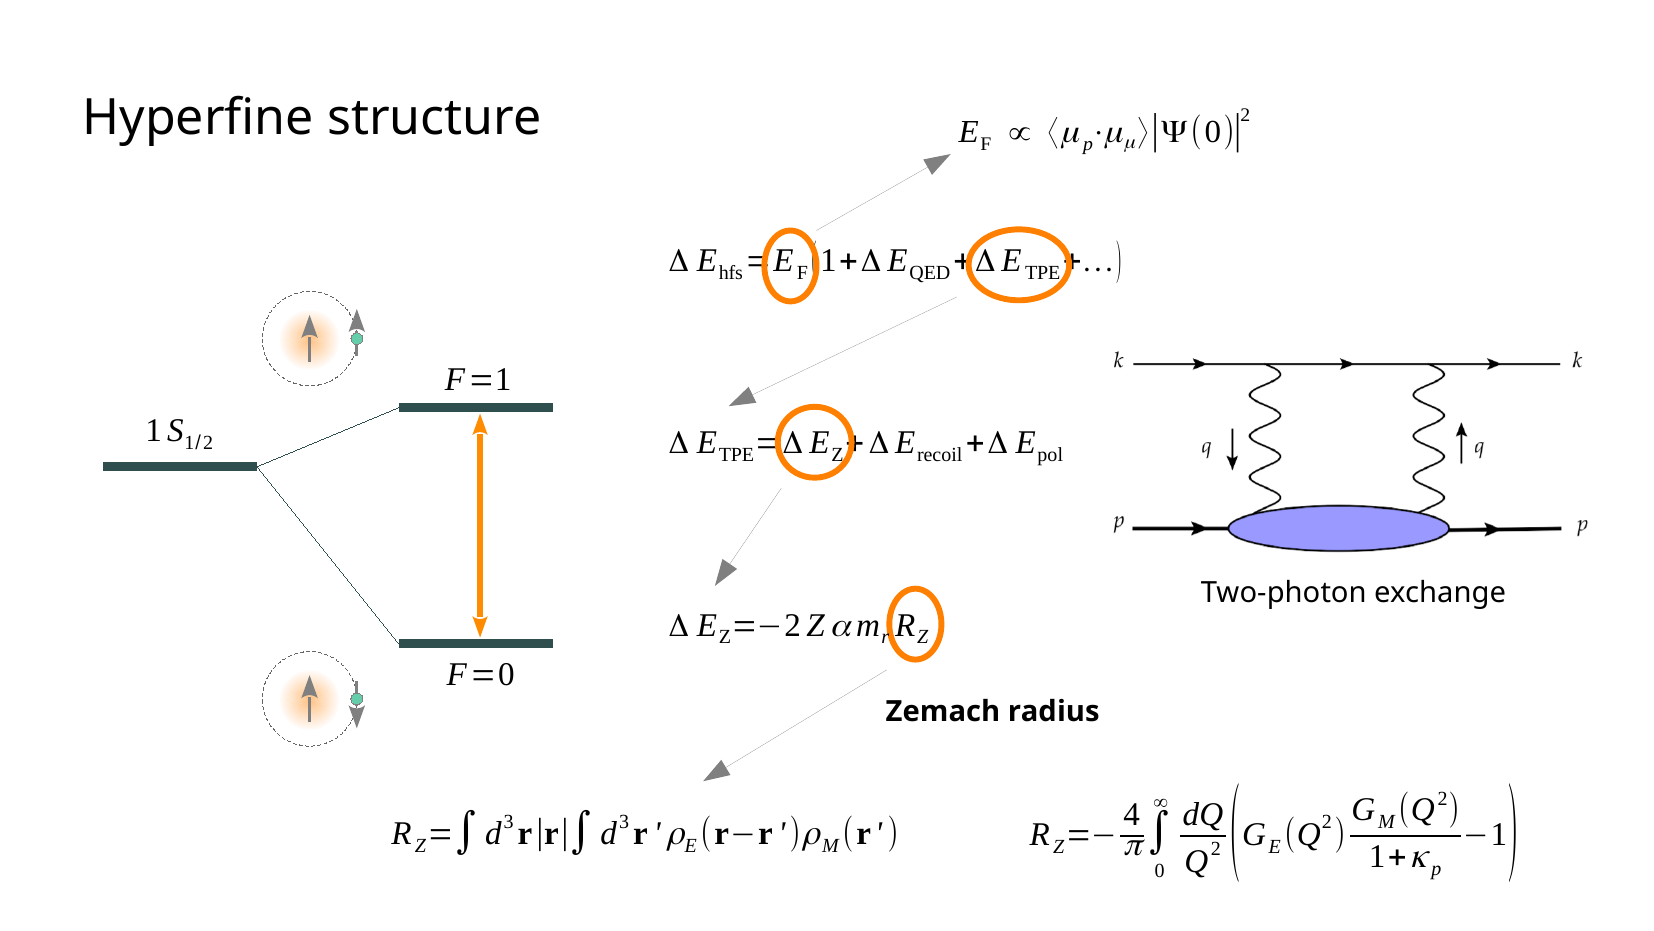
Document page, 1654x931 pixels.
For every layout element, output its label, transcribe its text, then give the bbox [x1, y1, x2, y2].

chart [383, 808, 904, 859]
chart [1059, 238, 1128, 285]
chart [662, 238, 769, 285]
chart [812, 238, 979, 285]
text_box [350, 692, 363, 705]
chart [662, 423, 782, 466]
chart [781, 423, 848, 466]
text_box [280, 310, 340, 370]
chart [847, 423, 1070, 466]
chart [972, 238, 1066, 285]
chart [662, 606, 937, 649]
text_box [350, 332, 363, 345]
chart [437, 360, 518, 398]
chart [768, 238, 813, 285]
chart [950, 105, 1257, 155]
text_box Two-photon exchange [1186, 564, 1509, 625]
chart [1021, 781, 1526, 885]
text_box Zemach radius [863, 682, 1096, 741]
title Hyperfine structure [82, 37, 1571, 193]
text_box [280, 670, 340, 730]
picture [1088, 333, 1606, 565]
chart [438, 655, 521, 693]
chart [139, 411, 220, 454]
